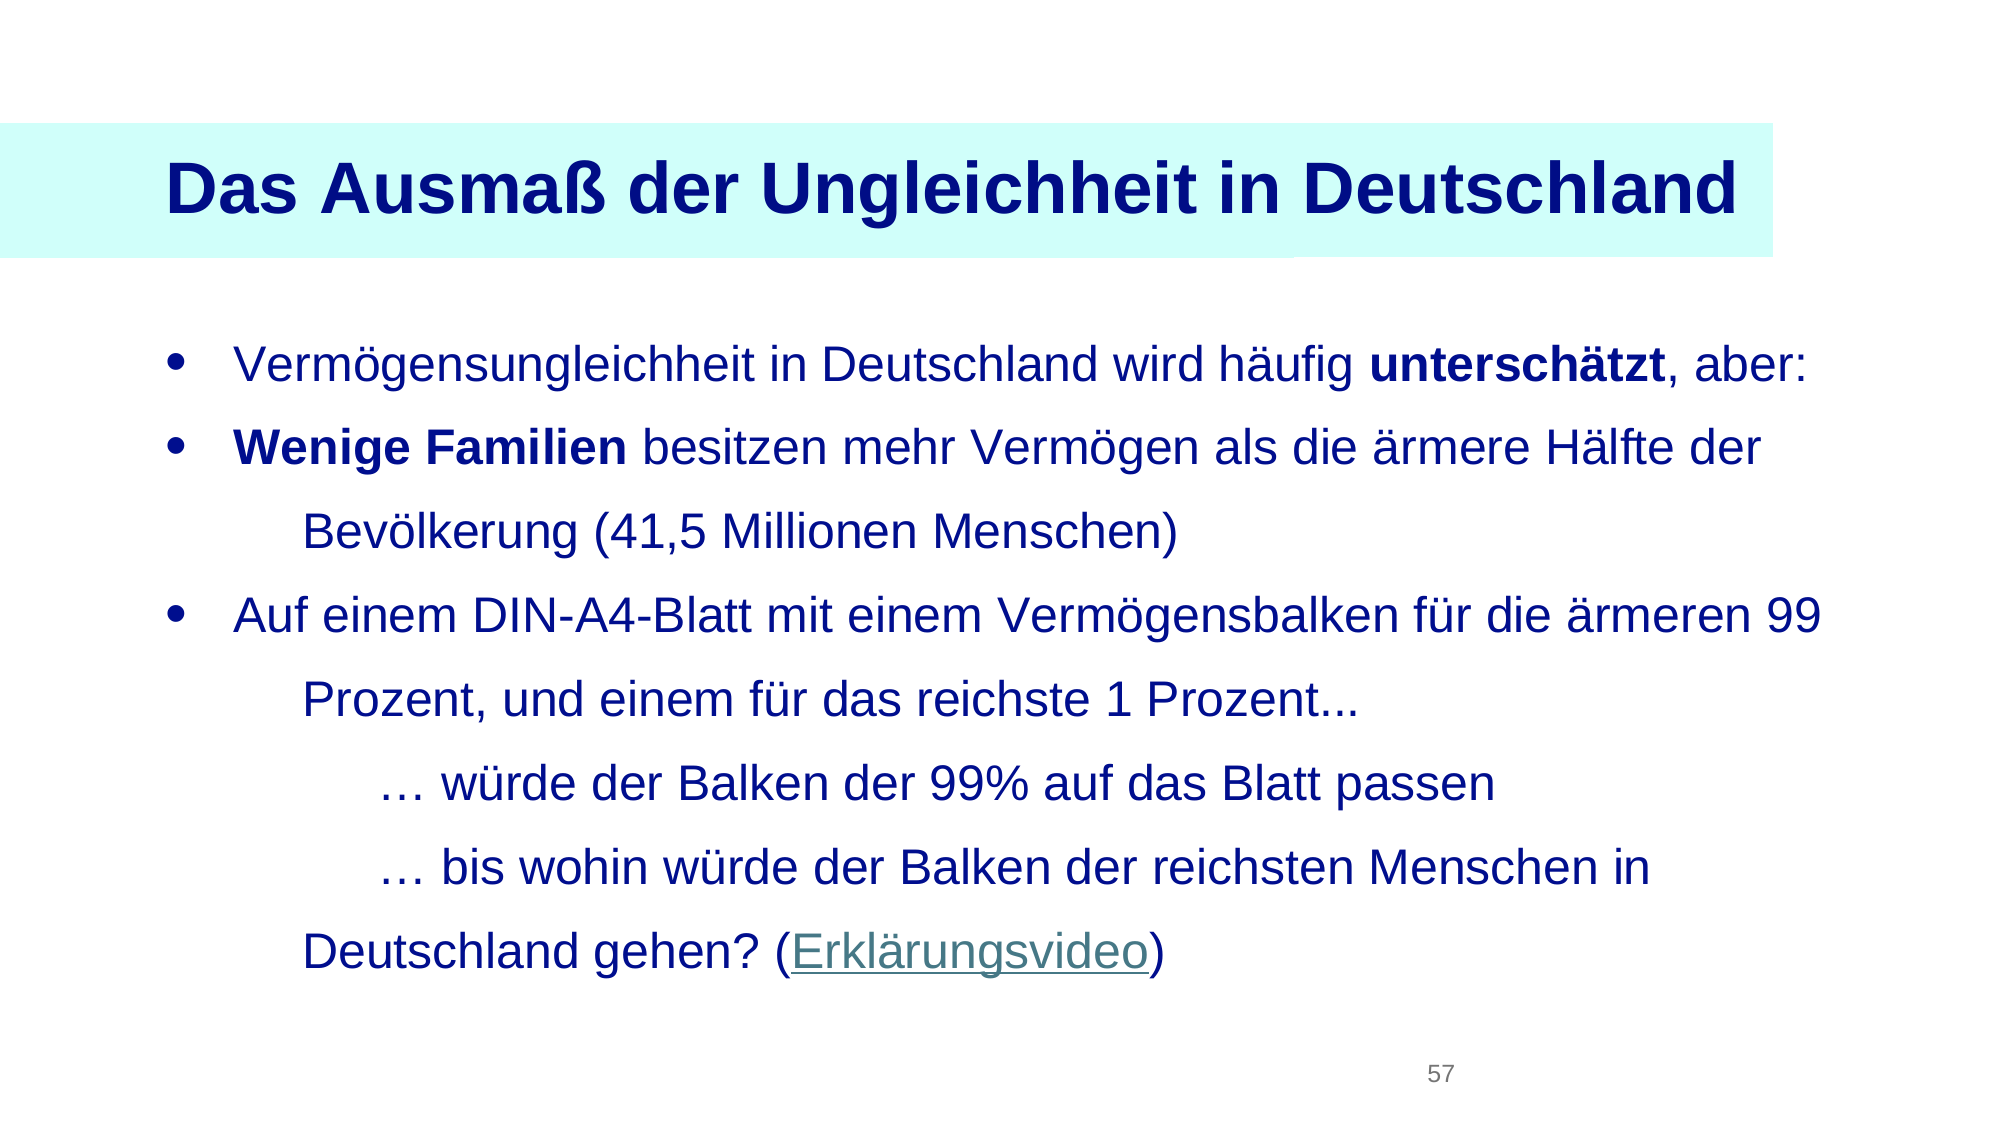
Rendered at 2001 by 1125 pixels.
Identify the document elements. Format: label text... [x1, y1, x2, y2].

list Das Ausmaß der Ungleichheit in Deutschland [150, 126, 1806, 255]
list Vermögensungleichheit in Deutschland wird häufig unterschätzt, aber: Wenige Familien besitzen mehr Vermögen als die ärmere Hälfte der Bevölkerung (41,5 Millionen Menschen) Auf einem DIN-A4-Blatt mit einem Vermögensbalken für die ärmeren 99 Prozent, und einem für das reichste 1 Prozent... … würde der Balken der 99% auf das Blatt passen … bis wohin würde der Balken der reichsten Menschen in Deutschland gehen? (Erklärungsvideo) [137, 299, 1863, 1065]
text_box [0, 123, 1773, 257]
